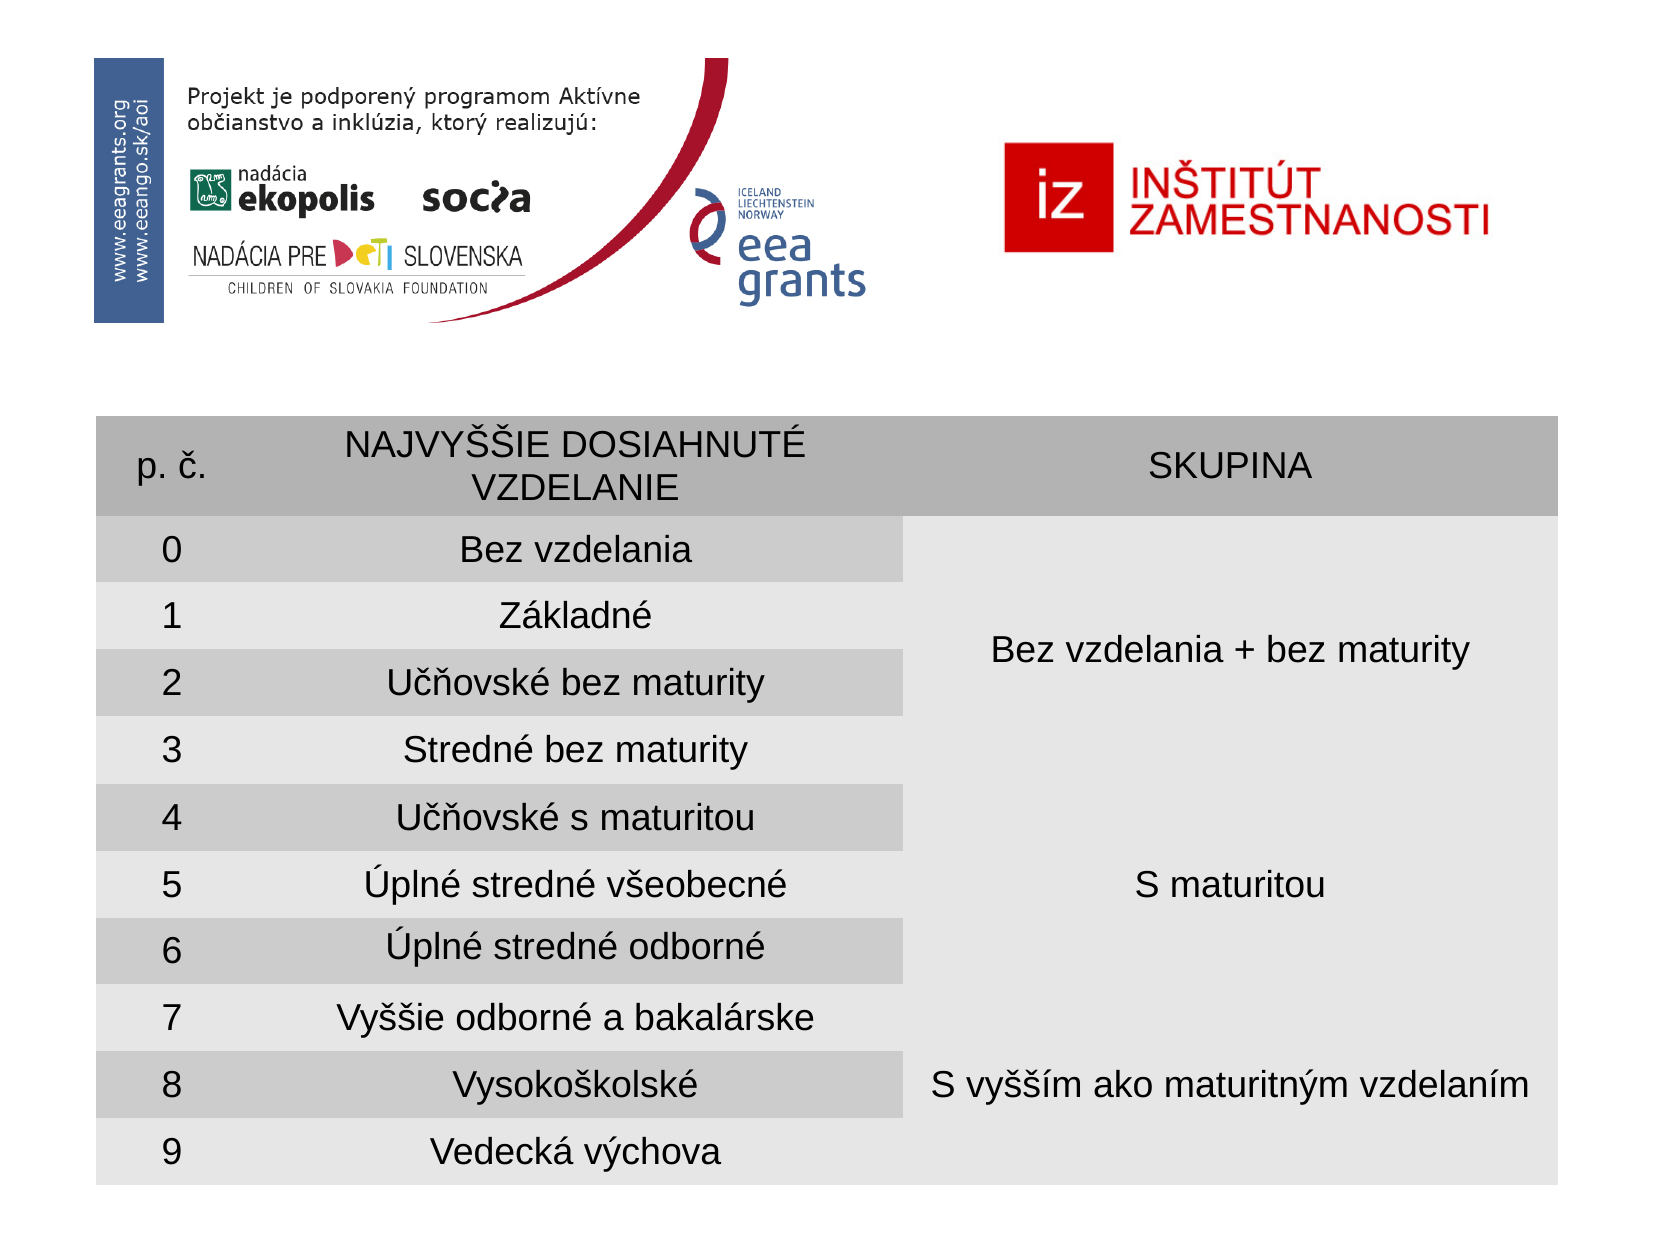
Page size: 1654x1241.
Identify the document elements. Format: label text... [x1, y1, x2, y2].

table_cell S vyšším ako maturitným vzdelaním [903, 984, 1558, 1185]
subtitle [76, 188, 1565, 909]
table_header p. č. [96, 416, 248, 516]
table_cell 5 [96, 851, 248, 918]
table_cell Úplné stredné odborné [248, 918, 903, 984]
table_cell Vyššie odborné a bakalárske [248, 984, 903, 1051]
table_cell Stredné bez maturity [248, 716, 903, 784]
table_cell S maturitou [903, 784, 1558, 984]
table_header SKUPINA [903, 416, 1558, 516]
table_cell 4 [96, 784, 248, 851]
table_cell 1 [96, 582, 248, 649]
table_cell 8 [96, 1051, 248, 1118]
table_cell Úplné stredné všeobecné [248, 851, 903, 918]
table_cell 9 [96, 1118, 248, 1185]
table_cell Vysokoškolské [248, 1051, 903, 1118]
table_cell Učňovské bez maturity [248, 649, 903, 716]
table_cell Bez vzdelania [248, 516, 903, 582]
table_cell 7 [96, 984, 248, 1051]
table_cell 6 [96, 918, 248, 984]
table_cell Učňovské s maturitou [248, 784, 903, 851]
table_cell 2 [96, 649, 248, 716]
table_cell Základné [248, 582, 903, 649]
table_cell 3 [96, 716, 248, 784]
table_cell Vedecká výchova [248, 1118, 903, 1185]
table_header NAJVYŠŠIE DOSIAHNUTÉ VZDELANIE [248, 416, 903, 516]
table_cell Bez vzdelania + bez maturity [903, 516, 1558, 784]
picture [94, 58, 887, 324]
table_cell 0 [96, 516, 248, 582]
picture [944, 47, 1548, 343]
